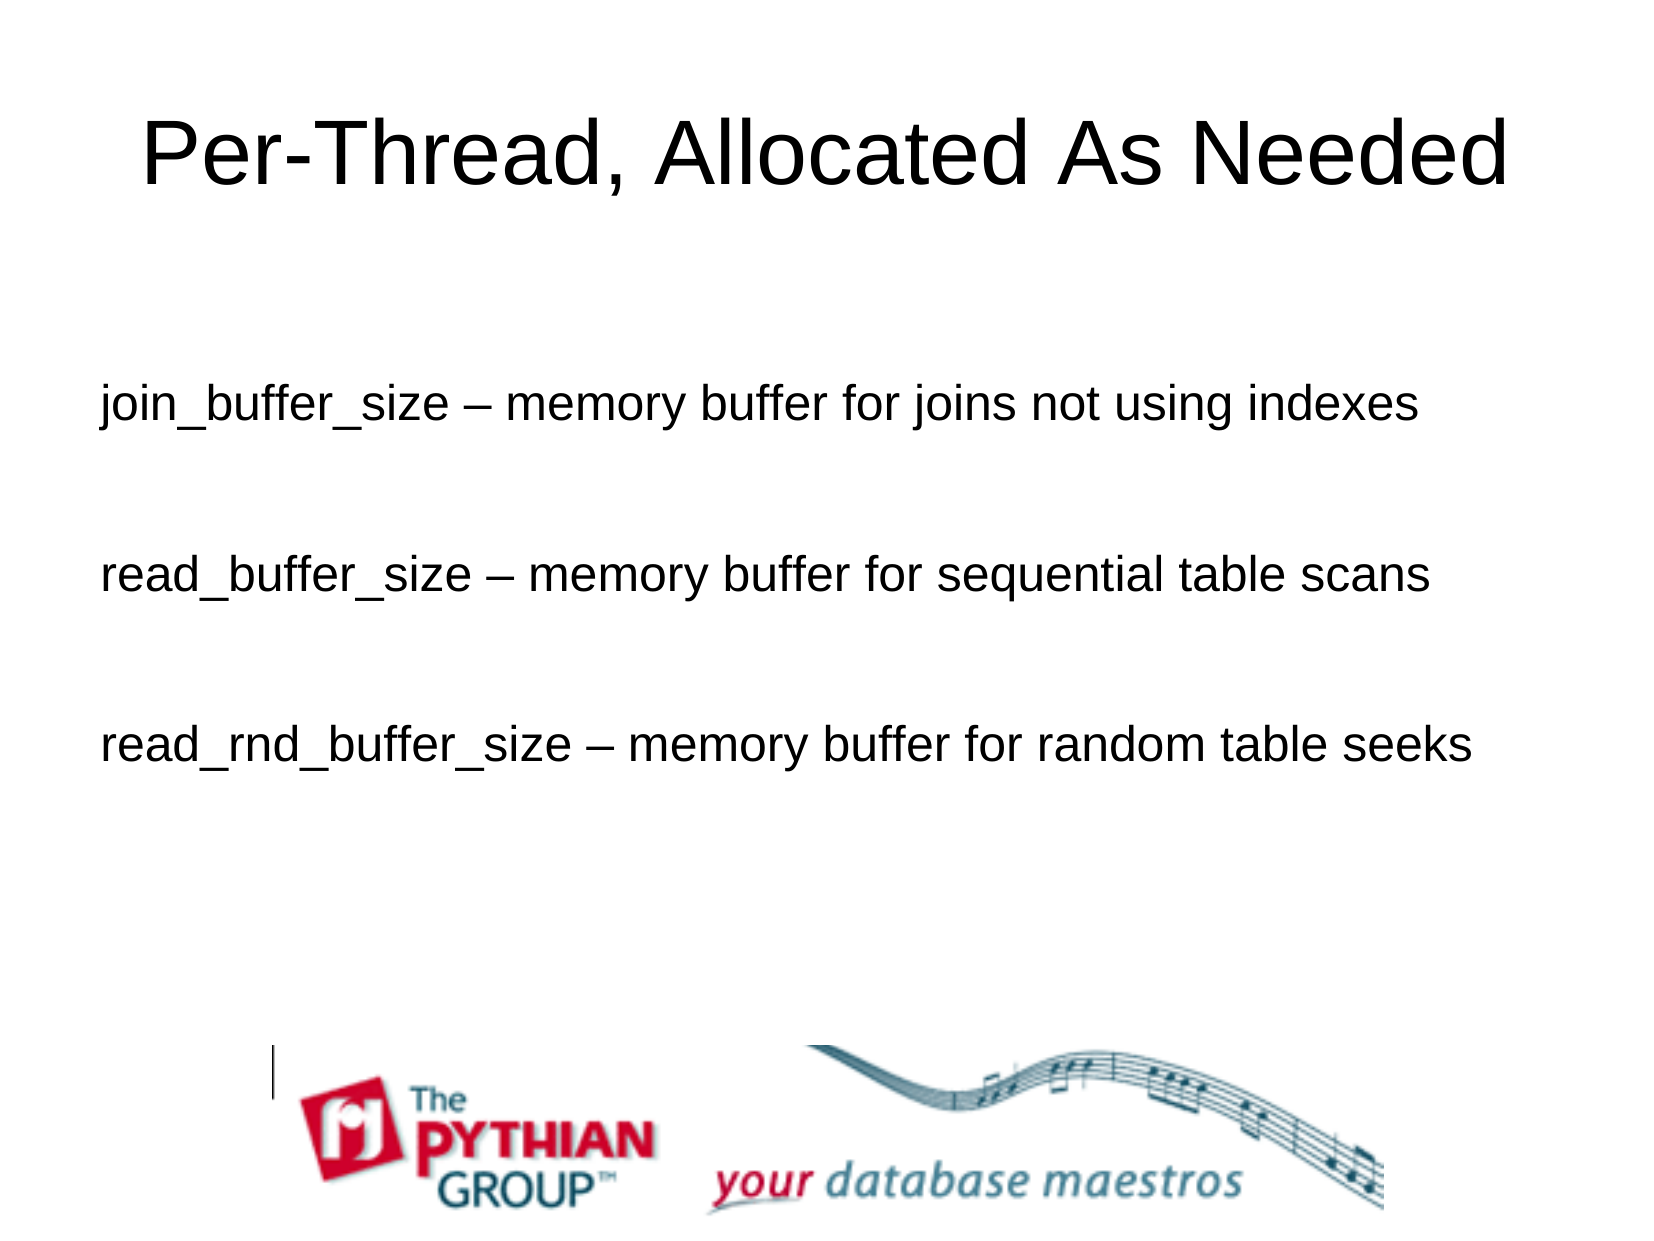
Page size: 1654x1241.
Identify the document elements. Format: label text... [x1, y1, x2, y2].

picture [272, 1094, 1384, 1241]
list join_buffer_size – memory buffer for joins not using indexes read_buffer_size – memory buffer for sequential table scans read_rnd_buffer_size – memory buffer for random table seeks [82, 290, 1571, 1094]
title Per-Thread, Allocated As Needed [82, 56, 1571, 250]
